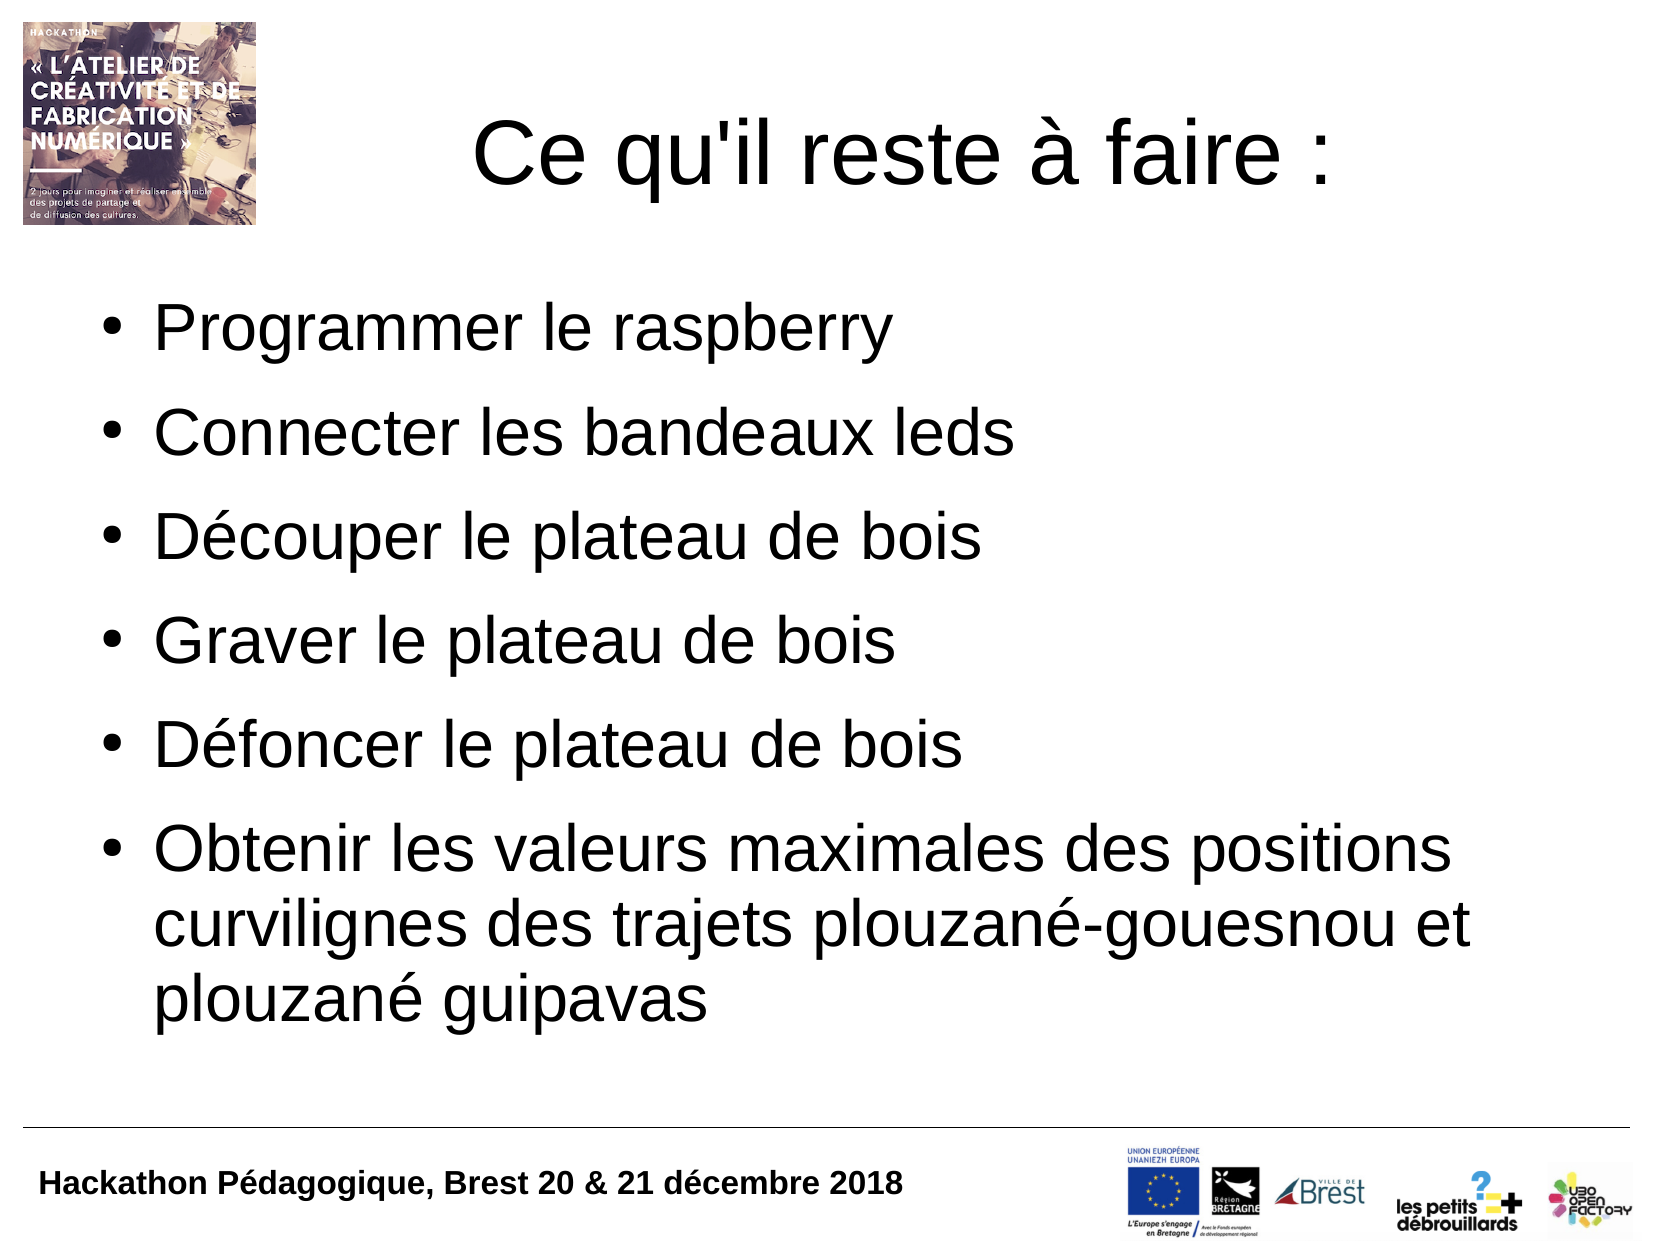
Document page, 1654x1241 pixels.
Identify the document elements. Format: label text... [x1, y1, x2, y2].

text_box Hackathon Pédagogique, Brest 20 & 21 décembre 2018 [23, 1157, 945, 1210]
title Ce qu'il reste à faire : [236, 49, 1571, 257]
picture [1120, 1137, 1642, 1241]
list Programmer le raspberry Connecter les bandeaux leds Découper le plateau de bois Graver le plateau de bois Défoncer le plateau de bois Obtenir les valeurs maximales des positions curvilignes des trajets plouzané-gouesnou et plouzané guipavas [82, 290, 1571, 1109]
picture [23, 22, 256, 225]
